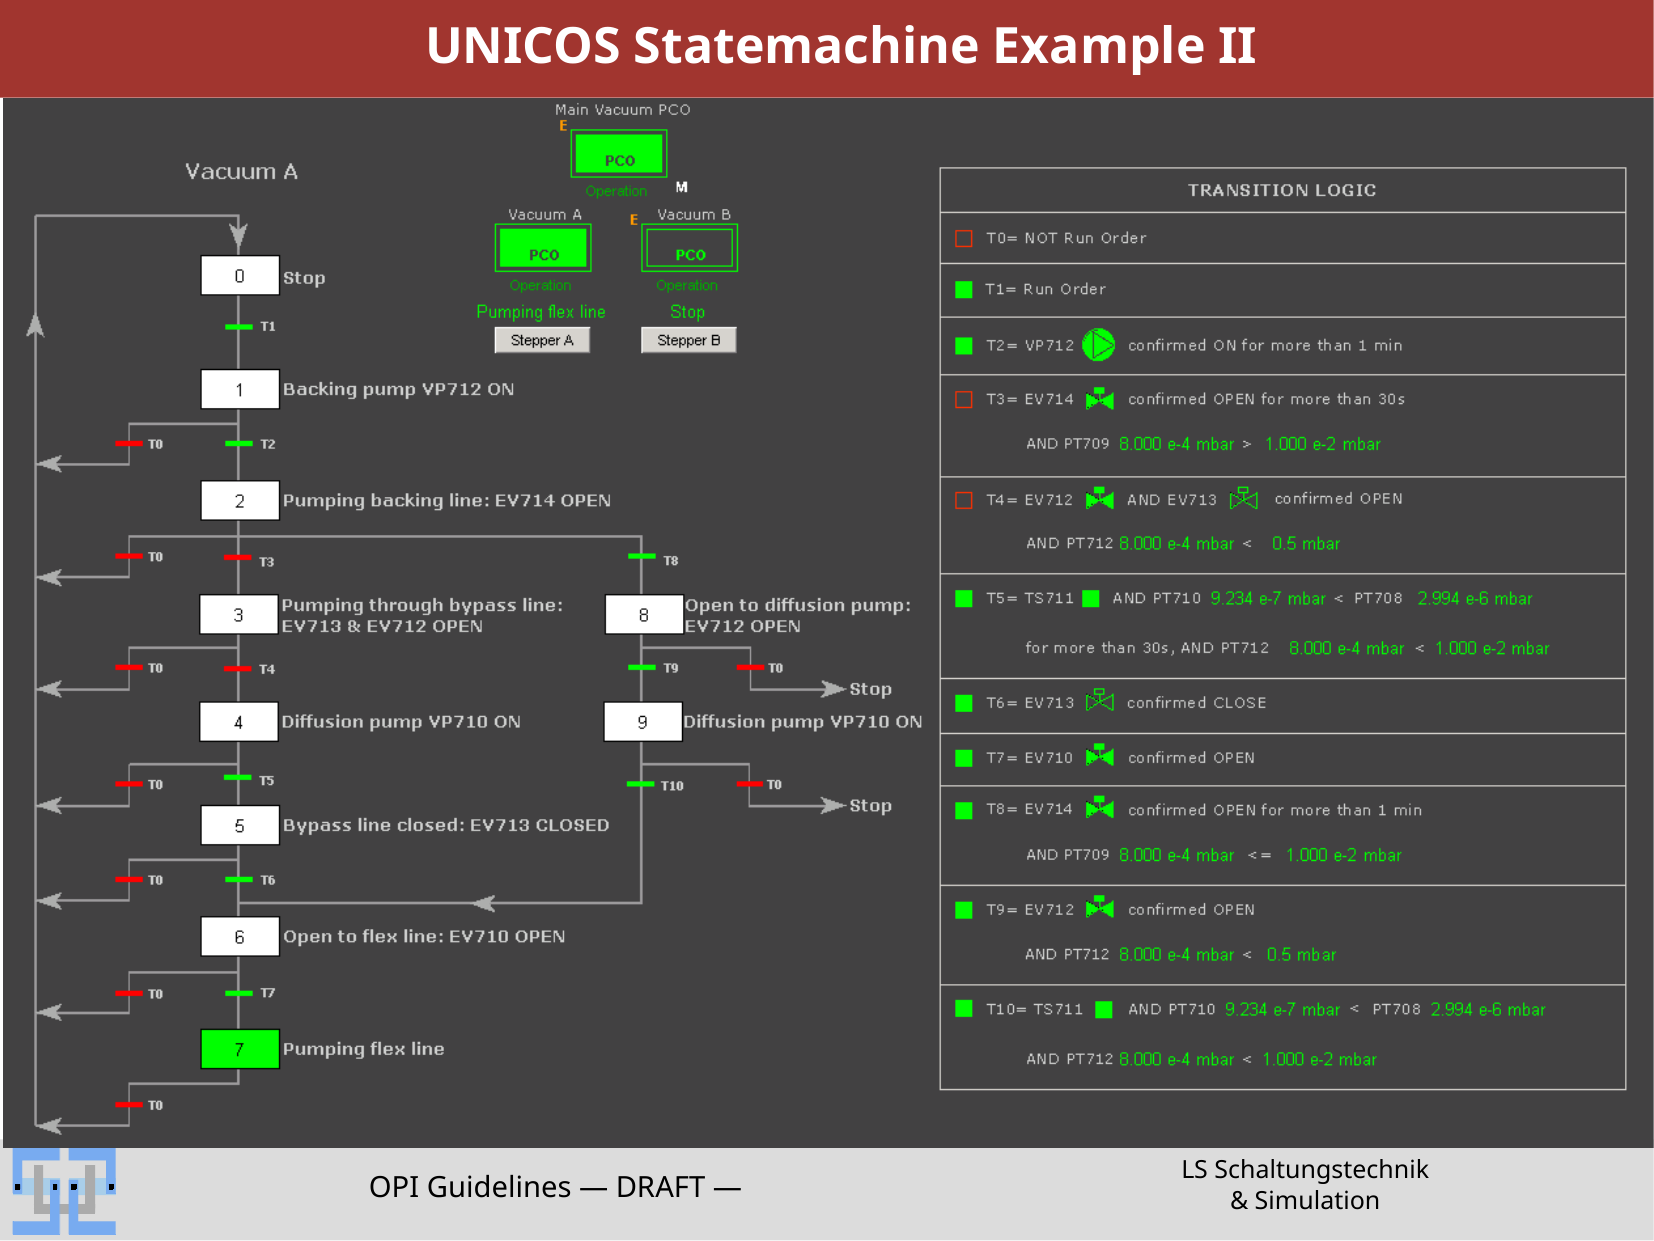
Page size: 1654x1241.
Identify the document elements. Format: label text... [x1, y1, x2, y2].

picture [3, 98, 1654, 1148]
text_box OPI Guidelines — DRAFT — [368, 1167, 1122, 1211]
title UNICOS Statemachine Example II [97, 6, 1586, 81]
